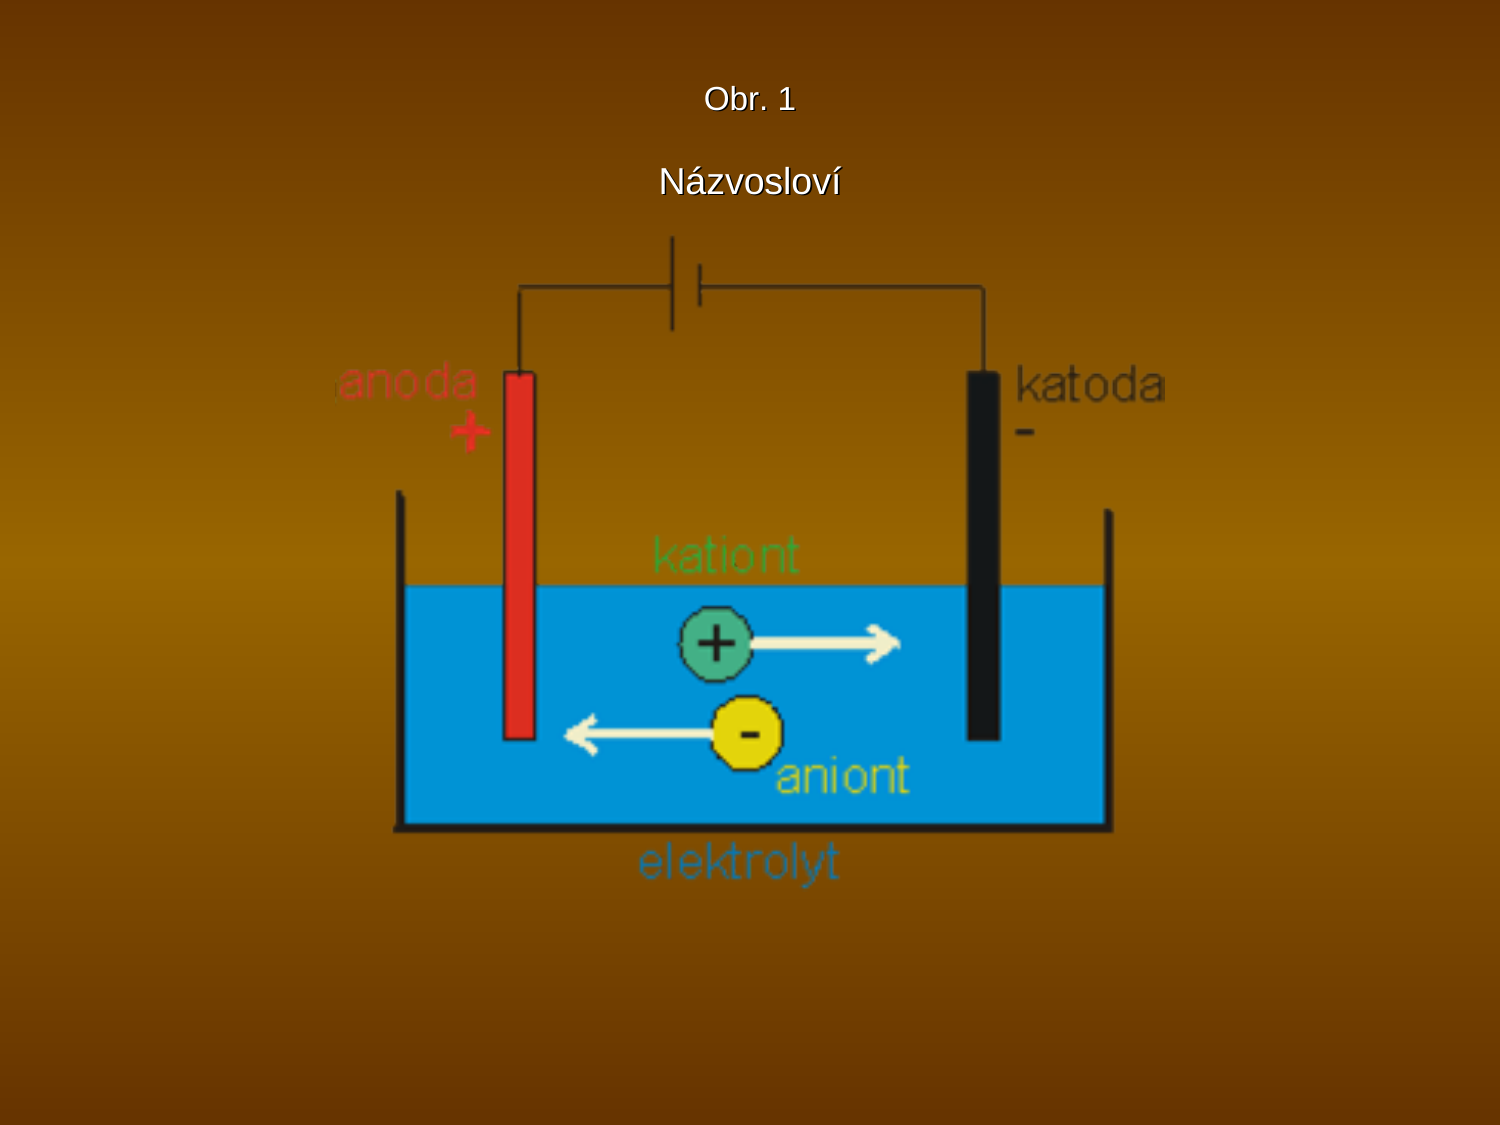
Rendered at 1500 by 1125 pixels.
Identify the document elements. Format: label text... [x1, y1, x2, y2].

title Obr. 1 Názvosloví [75, 45, 1426, 234]
picture [335, 233, 1165, 892]
list [75, 262, 1426, 1006]
